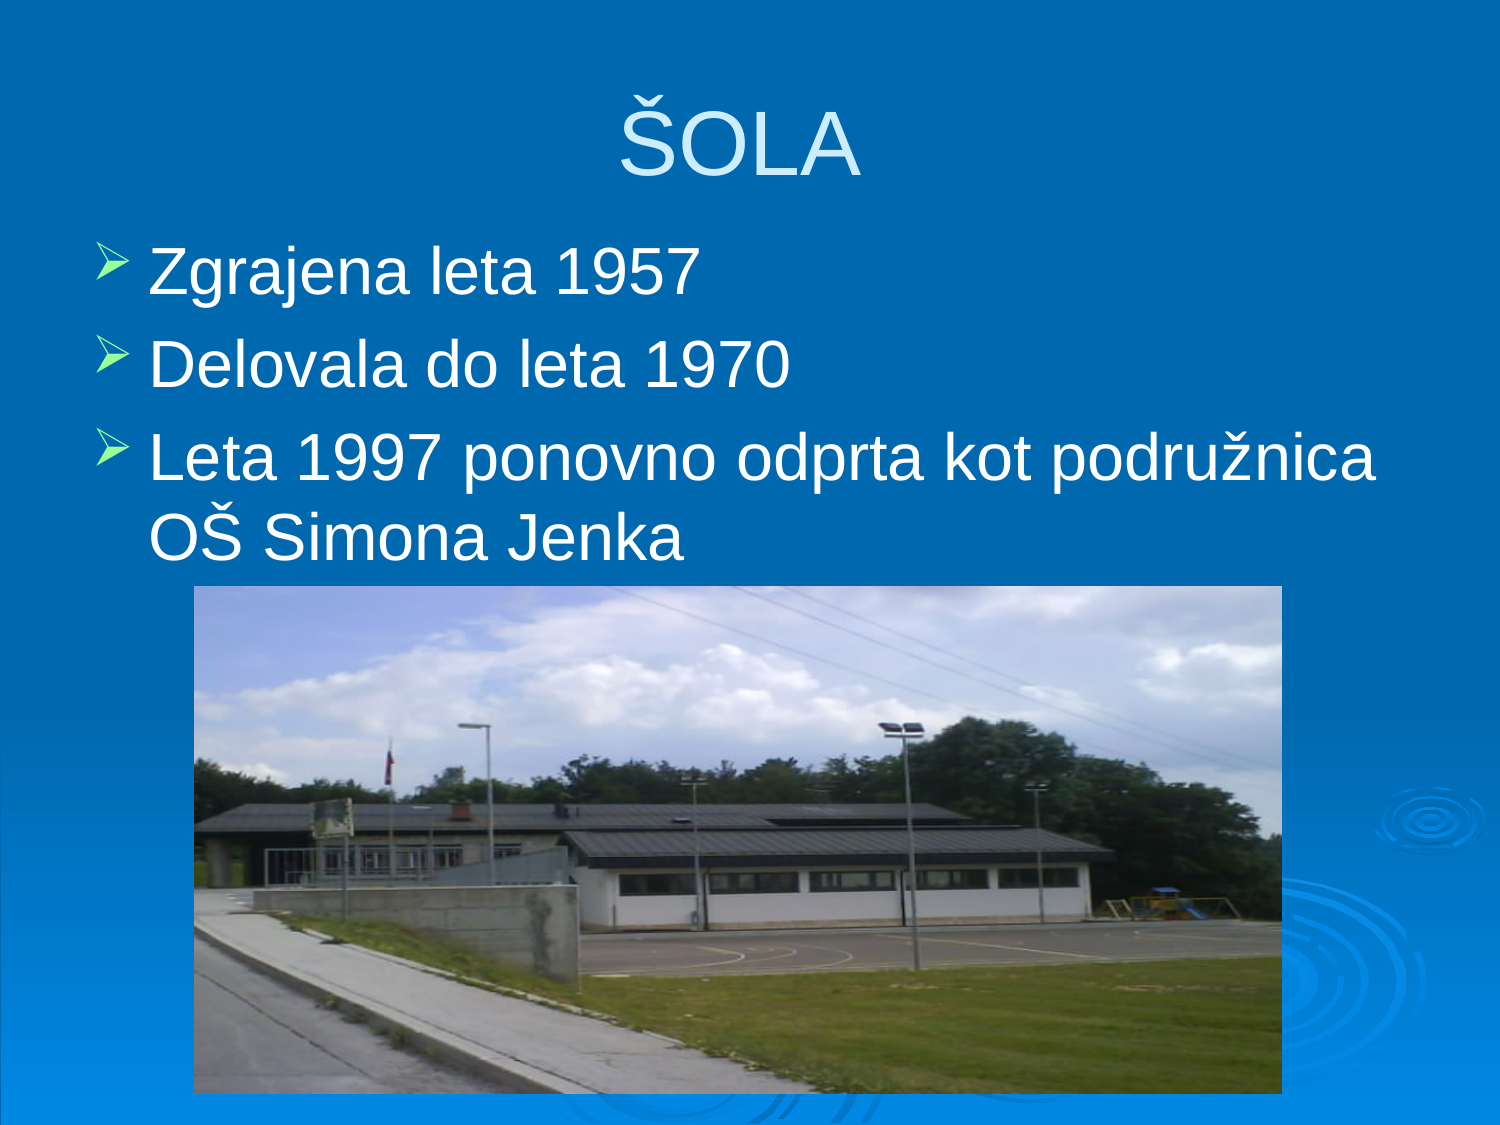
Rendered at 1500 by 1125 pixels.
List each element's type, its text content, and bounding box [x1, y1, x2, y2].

list Zgrajena leta 1957 Delovala do leta 1970 Leta 1997 ponovno odprta kot podružnica OŠ Simona Jenka [76, 220, 1427, 963]
title ŠOLA [75, 45, 1425, 233]
picture [194, 586, 1282, 1094]
